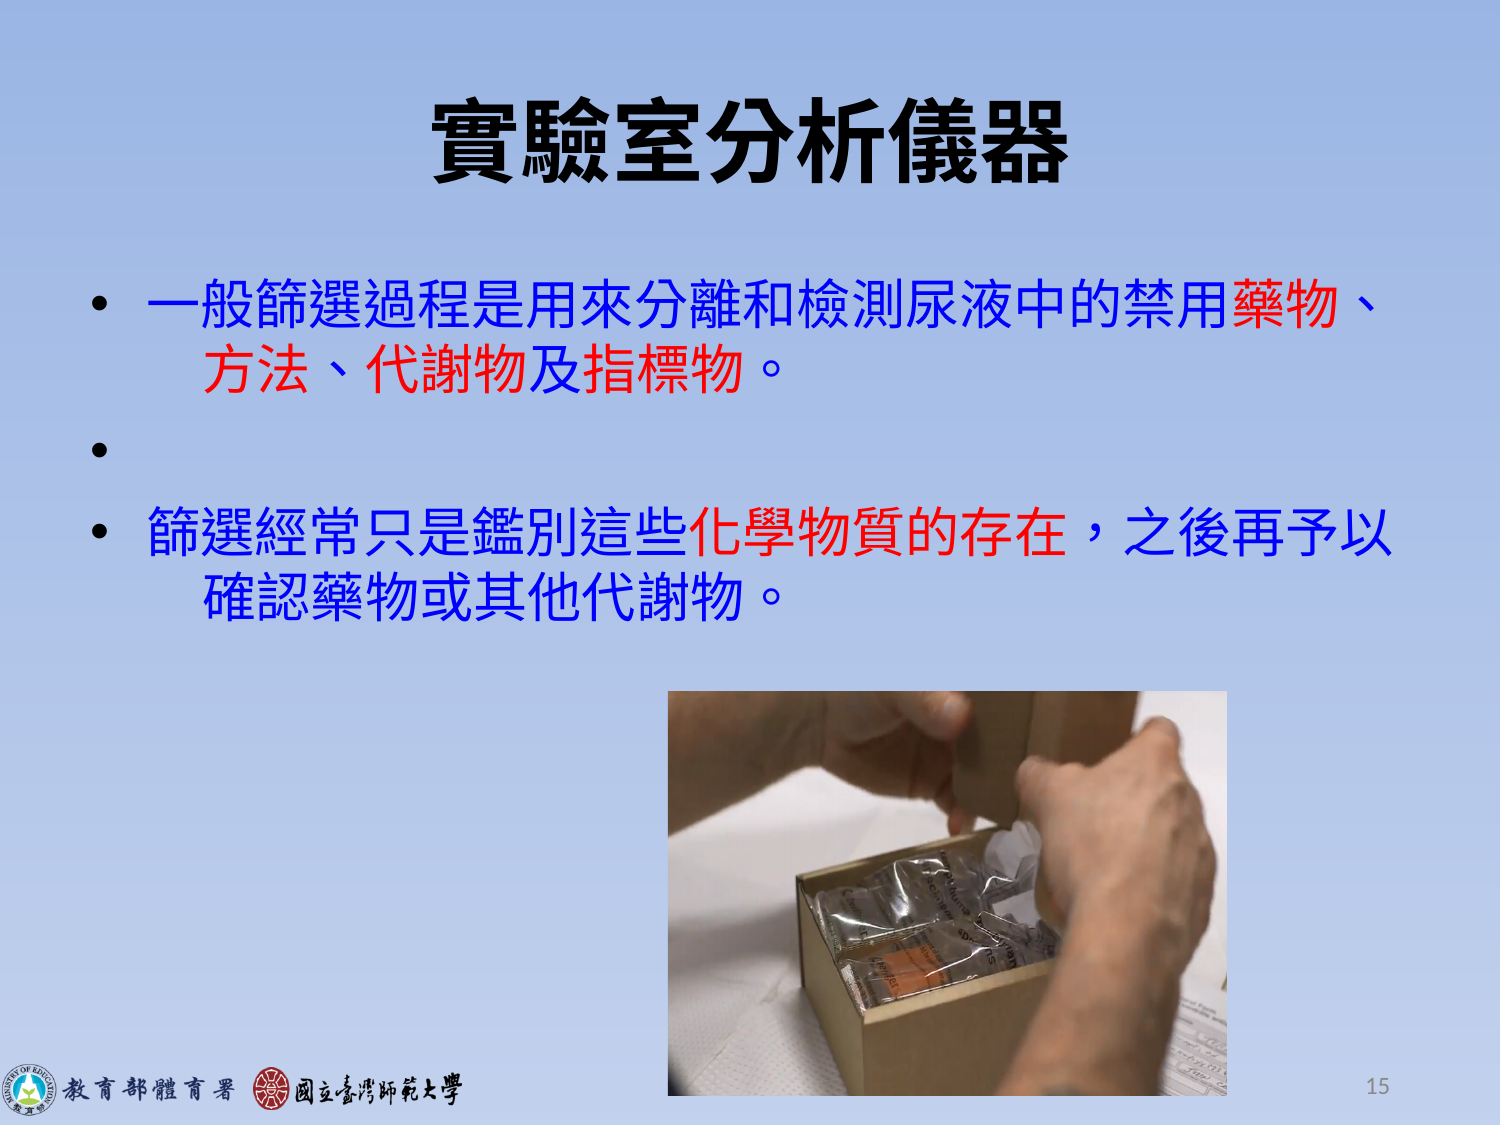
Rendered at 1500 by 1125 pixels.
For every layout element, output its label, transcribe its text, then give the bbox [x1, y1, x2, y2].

title 實驗室分析儀器 [75, 45, 1426, 233]
picture [667, 691, 1227, 1096]
list 一般篩選過程是用來分離和檢測尿液中的禁用藥物、方法、代謝物及指標物。 篩選經常只是鑑別這些化學物質的存在，之後再予以確認藥物或其他代謝物。 [75, 262, 1426, 1005]
text_box [1350, 1061, 1475, 1103]
